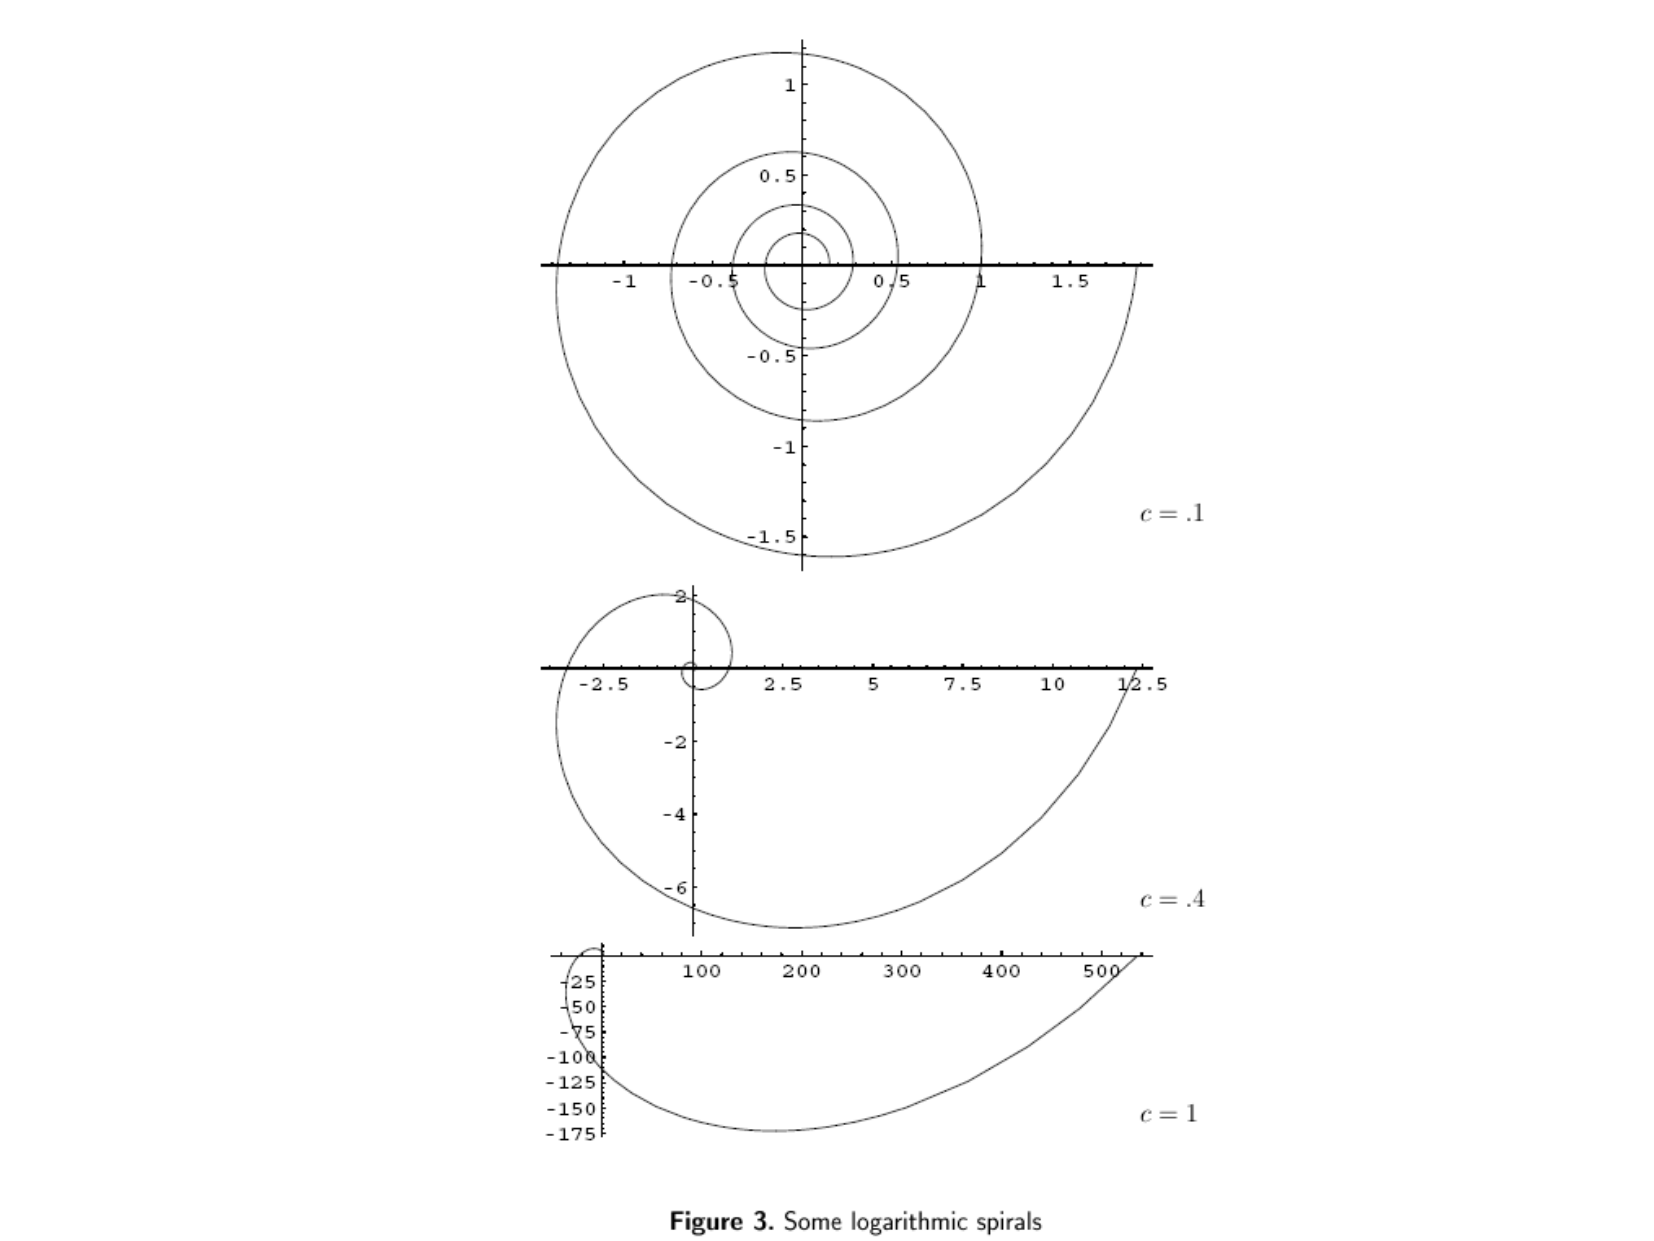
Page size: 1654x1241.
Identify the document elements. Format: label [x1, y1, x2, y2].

picture [362, 0, 1313, 1241]
